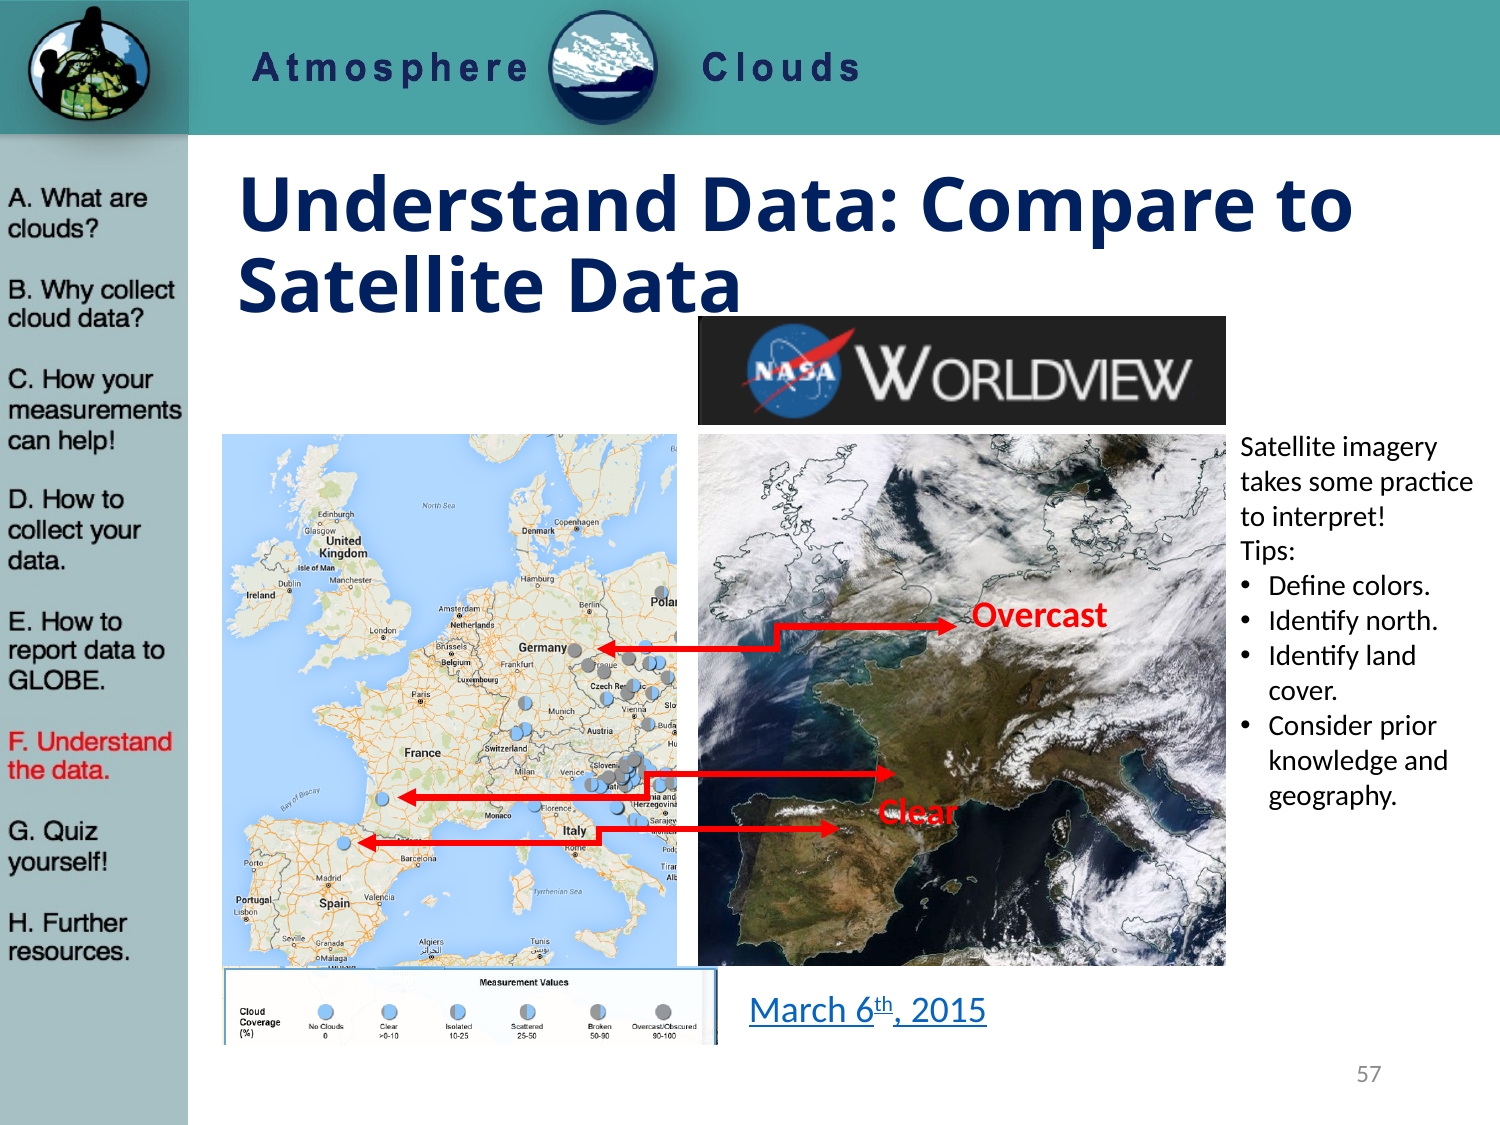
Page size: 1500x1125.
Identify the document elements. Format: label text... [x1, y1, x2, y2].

title Understand Data: Compare to Satellite Data [222, 175, 1397, 321]
picture [222, 434, 1226, 1045]
slide_number <number> [1059, 1042, 1397, 1103]
text_box March 6th, 2015 [734, 977, 1233, 1038]
picture [0, 0, 1500, 1125]
text_box Clear [863, 779, 1017, 840]
text_box Overcast [957, 582, 1148, 643]
text_box Satellite imagery takes some practice to interpret! Tips: Define colors. Identify north. Identify land cover. Consider prior knowledge and geography. [1225, 419, 1498, 889]
picture [698, 316, 1226, 425]
